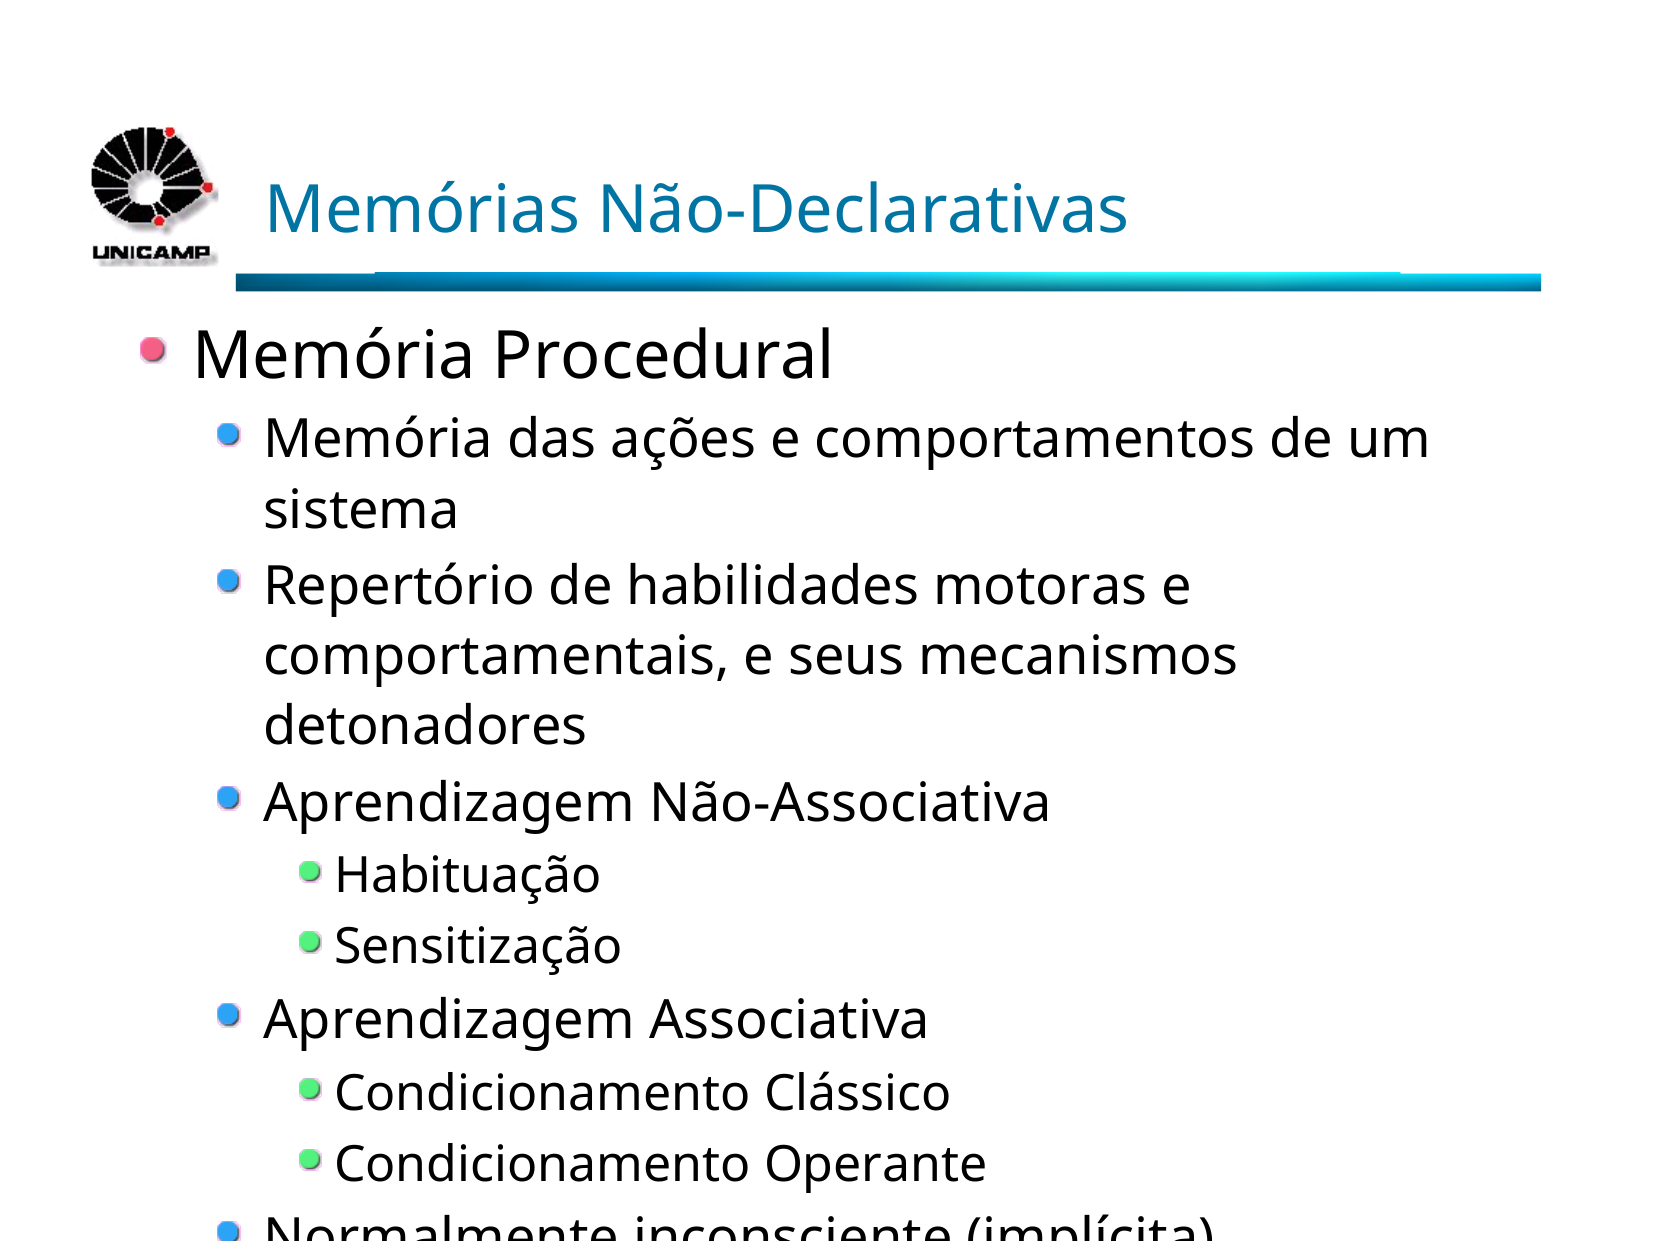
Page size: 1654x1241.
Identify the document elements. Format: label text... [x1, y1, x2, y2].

title Memórias Não-Declarativas [264, 57, 1534, 250]
picture [216, 1220, 242, 1241]
picture [125, 272, 1654, 295]
picture [298, 1167, 323, 1172]
list Memória Procedural Memória das ações e comportamentos de um sistema Repertório de habilidades motoras e comportamentais, e seus mecanismos detonadores Aprendizagem Não-Associativa Habituação Sensitização Aprendizagem Associativa Condicionamento Clássico Condicionamento Operante Normalmente inconsciente (implícita) [121, 309, 1534, 1167]
